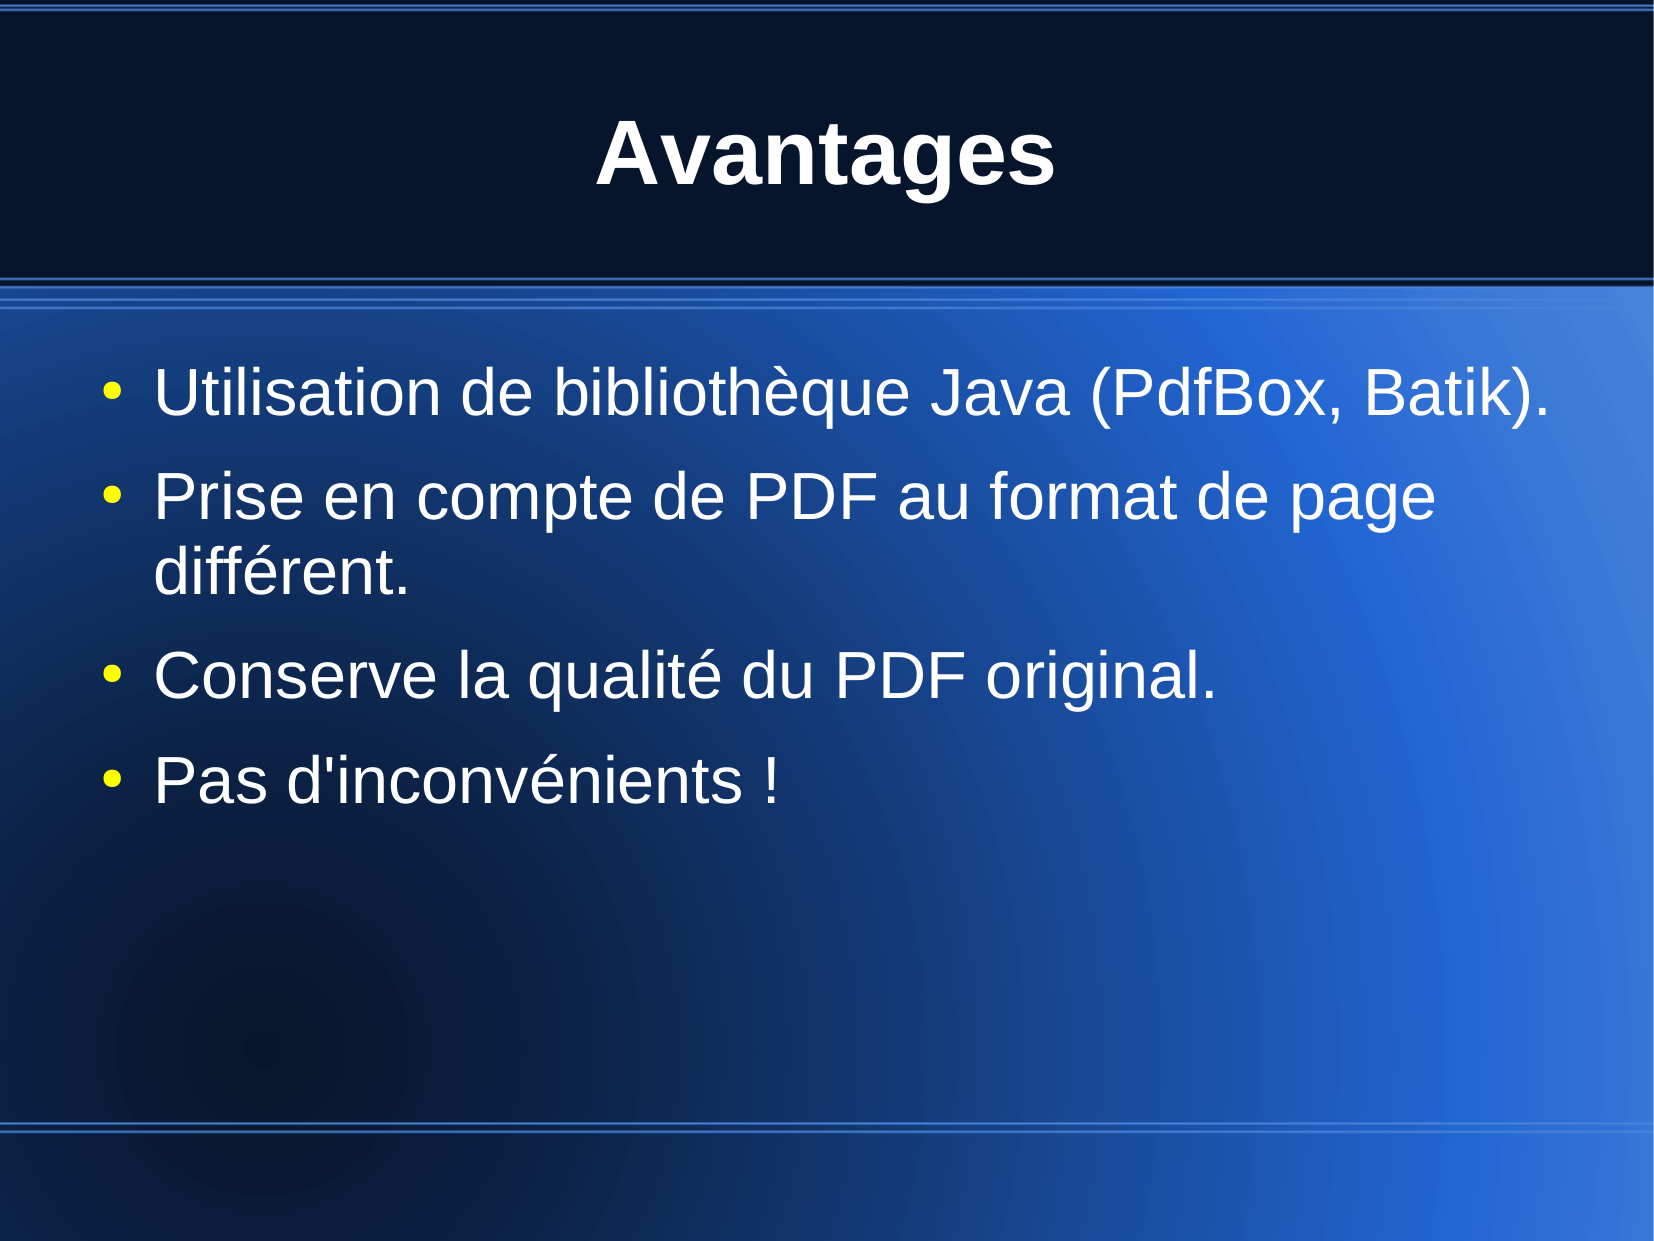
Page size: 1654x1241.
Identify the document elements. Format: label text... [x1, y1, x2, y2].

list Utilisation de bibliothèque Java (PdfBox, Batik). Prise en compte de PDF au format de page différent. Conserve la qualité du PDF original. Pas d'inconvénients ! [82, 355, 1571, 1075]
picture [0, 0, 1654, 1241]
title Avantages [82, 49, 1571, 257]
